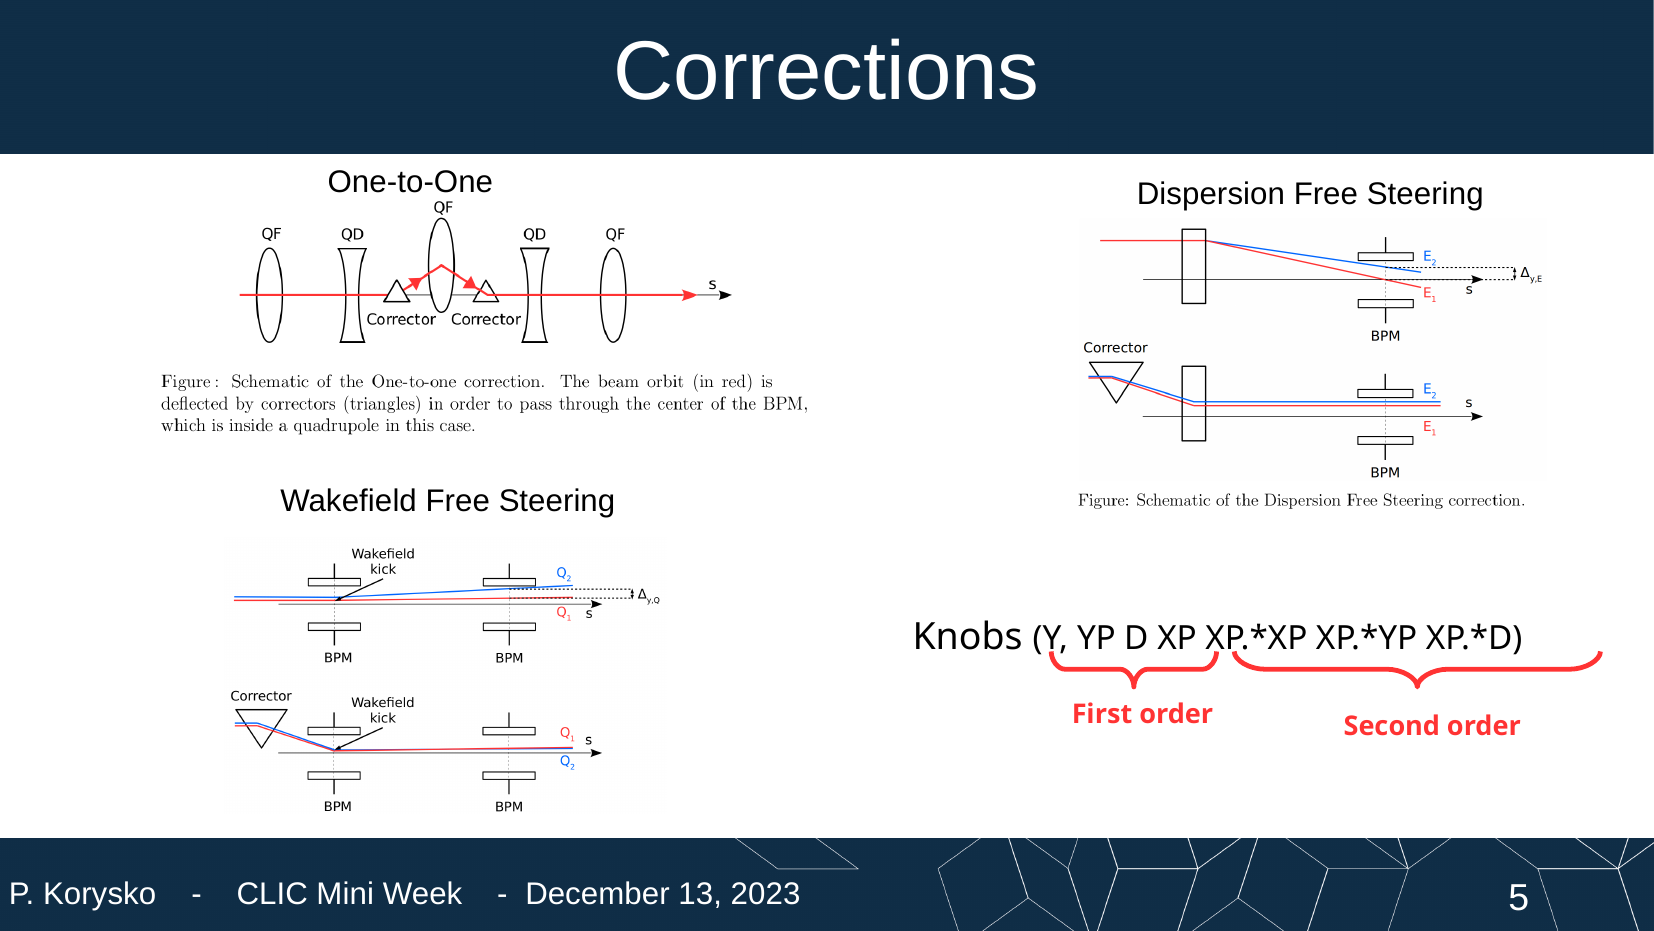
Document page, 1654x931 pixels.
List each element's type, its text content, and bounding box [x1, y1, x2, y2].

text_box <number> [1493, 868, 1654, 931]
picture [1074, 218, 1560, 509]
text_box One-to-One [312, 157, 786, 207]
text_box Wakefield Free Steering [265, 476, 739, 526]
text_box First order [1057, 686, 1306, 733]
text_box Second order [1328, 698, 1577, 745]
picture [0, 838, 1654, 931]
text_box Knobs (Y, YP D XP XP.*XP XP.*YP XP.*D) [897, 602, 1632, 661]
picture [0, 0, 1654, 154]
picture [153, 194, 815, 439]
picture [224, 537, 667, 814]
text_box P. Korysko - CLIC Mini Week - December 13, 2023 [0, 868, 957, 931]
text_box Dispersion Free Steering [1122, 168, 1595, 219]
